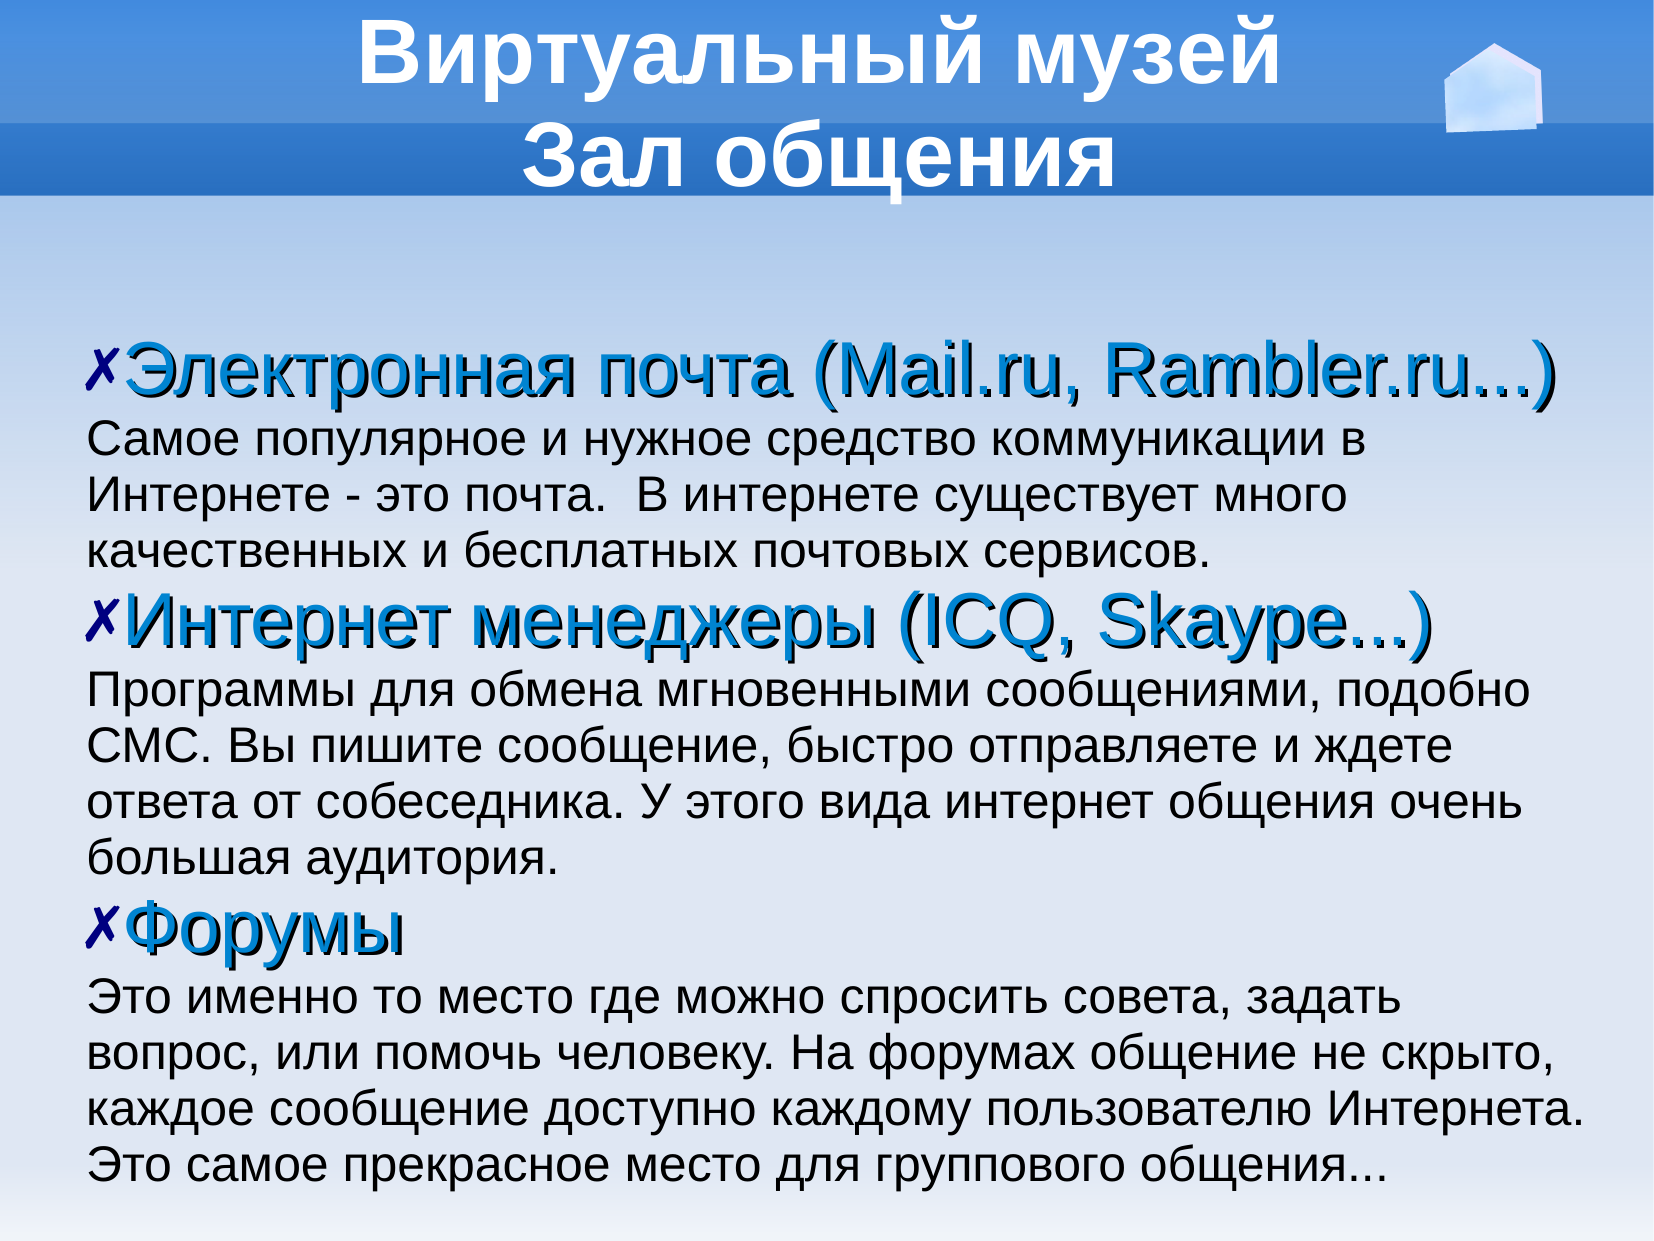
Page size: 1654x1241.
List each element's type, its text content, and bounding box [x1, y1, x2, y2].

picture [0, 0, 1654, 1241]
title Виртуальный музей Зал общения [76, 0, 1565, 207]
text_box Электронная почта (Mail.ru, Rambler.ru...) Самое популярное и нужное средство коммуникации в Интернете - это почта. В интернете существует много качественных и бесплатных почтовых сервисов. Интернет менеджеры (ICQ, Skaype...) Программы для обмена мгновенными сообщениями, подобно СМС. Вы пишите сообщение, быстро отправляете и ждете ответа от собеседника. У этого вида интернет общения очень большая аудитория. Форумы Это именно то место где можно спросить совета, задать вопрос, или помочь человеку. На форумах общение не скрыто, каждое сообщение доступно каждому пользователю Интернета. Это самое прекрасное место для группового общения... [71, 319, 1605, 1199]
text_box [1444, 49, 1537, 133]
